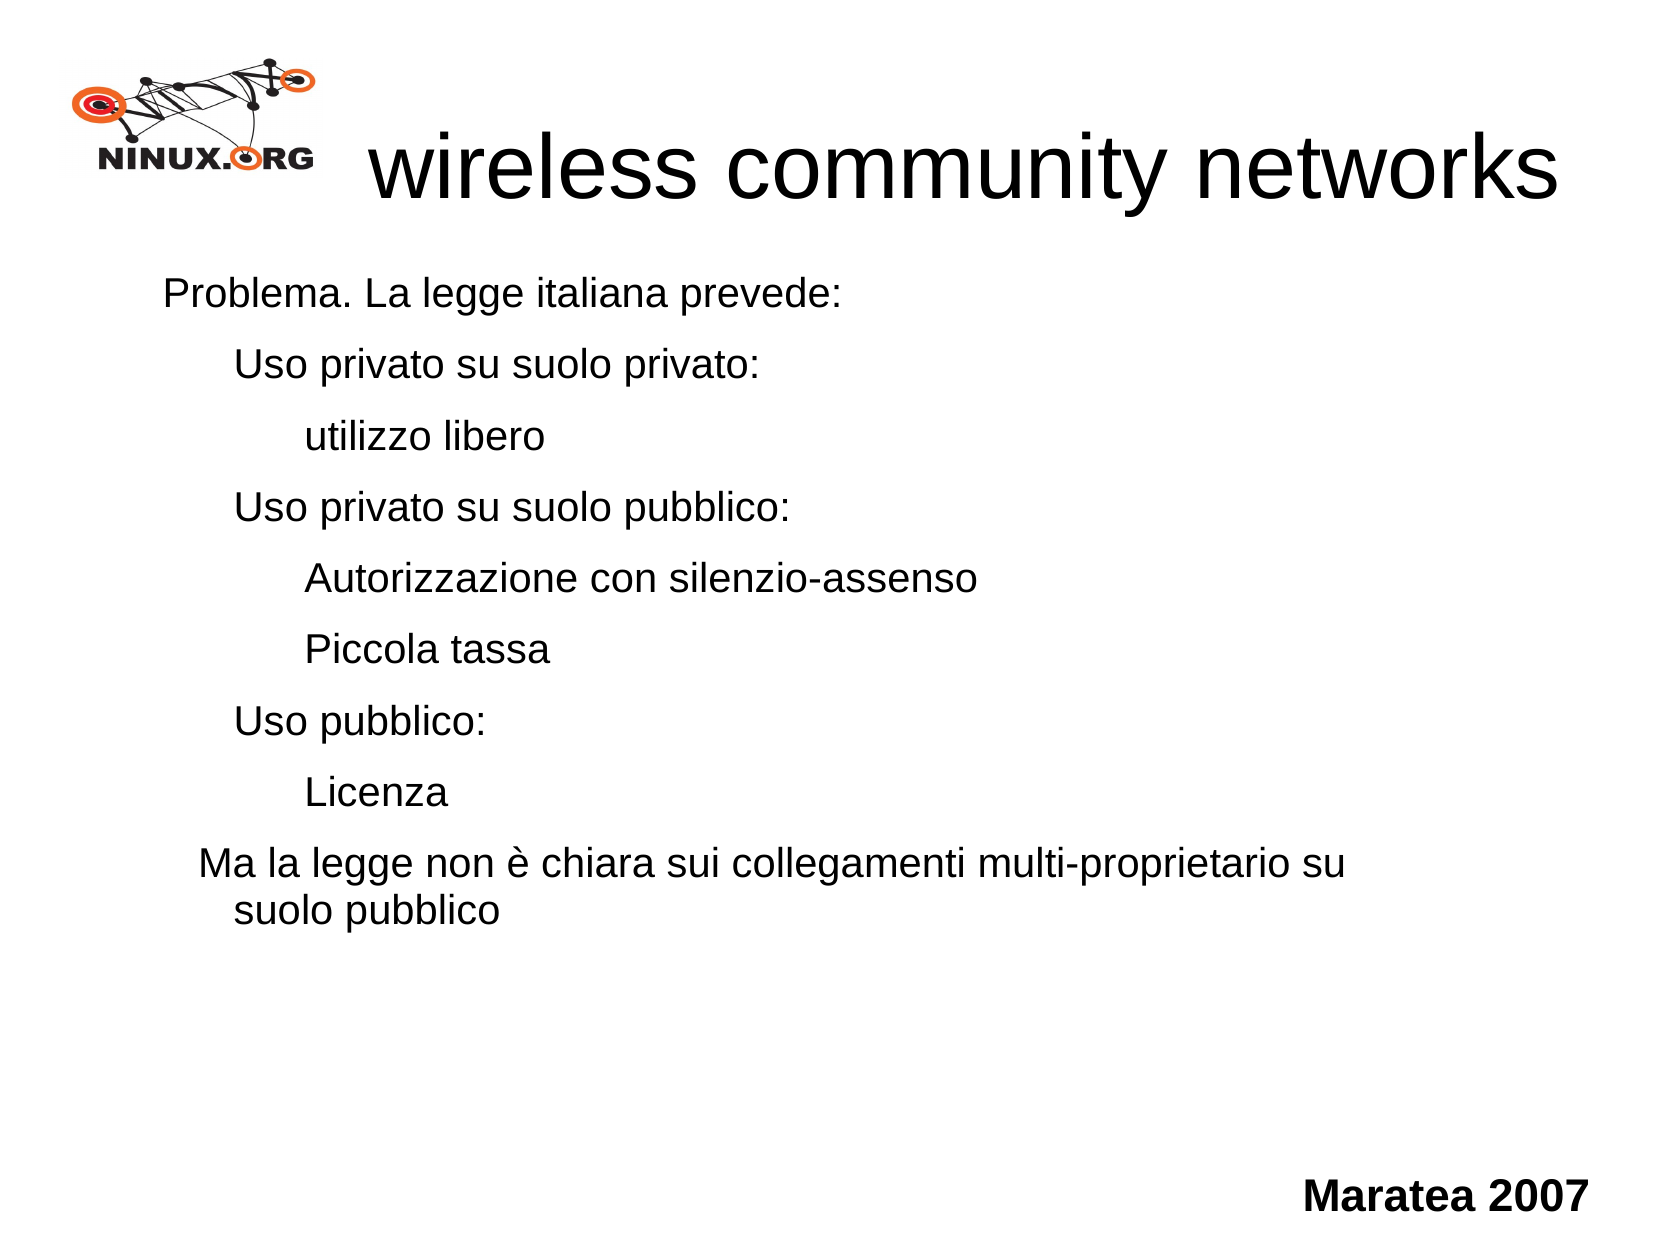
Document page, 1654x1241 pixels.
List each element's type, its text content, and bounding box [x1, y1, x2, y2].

picture [59, 58, 323, 178]
text_box Problema. La legge italiana prevede: Uso privato su suolo privato: utilizzo libero Uso privato su suolo pubblico: Autorizzazione con silenzio-assenso Piccola tassa Uso pubblico: Licenza Ma la legge non è chiara sui collegamenti multi-proprietario su suolo pubblico [112, 262, 1463, 1126]
text_box Maratea 2007 [1275, 1162, 1651, 1237]
title wireless community networks [356, 70, 1576, 263]
